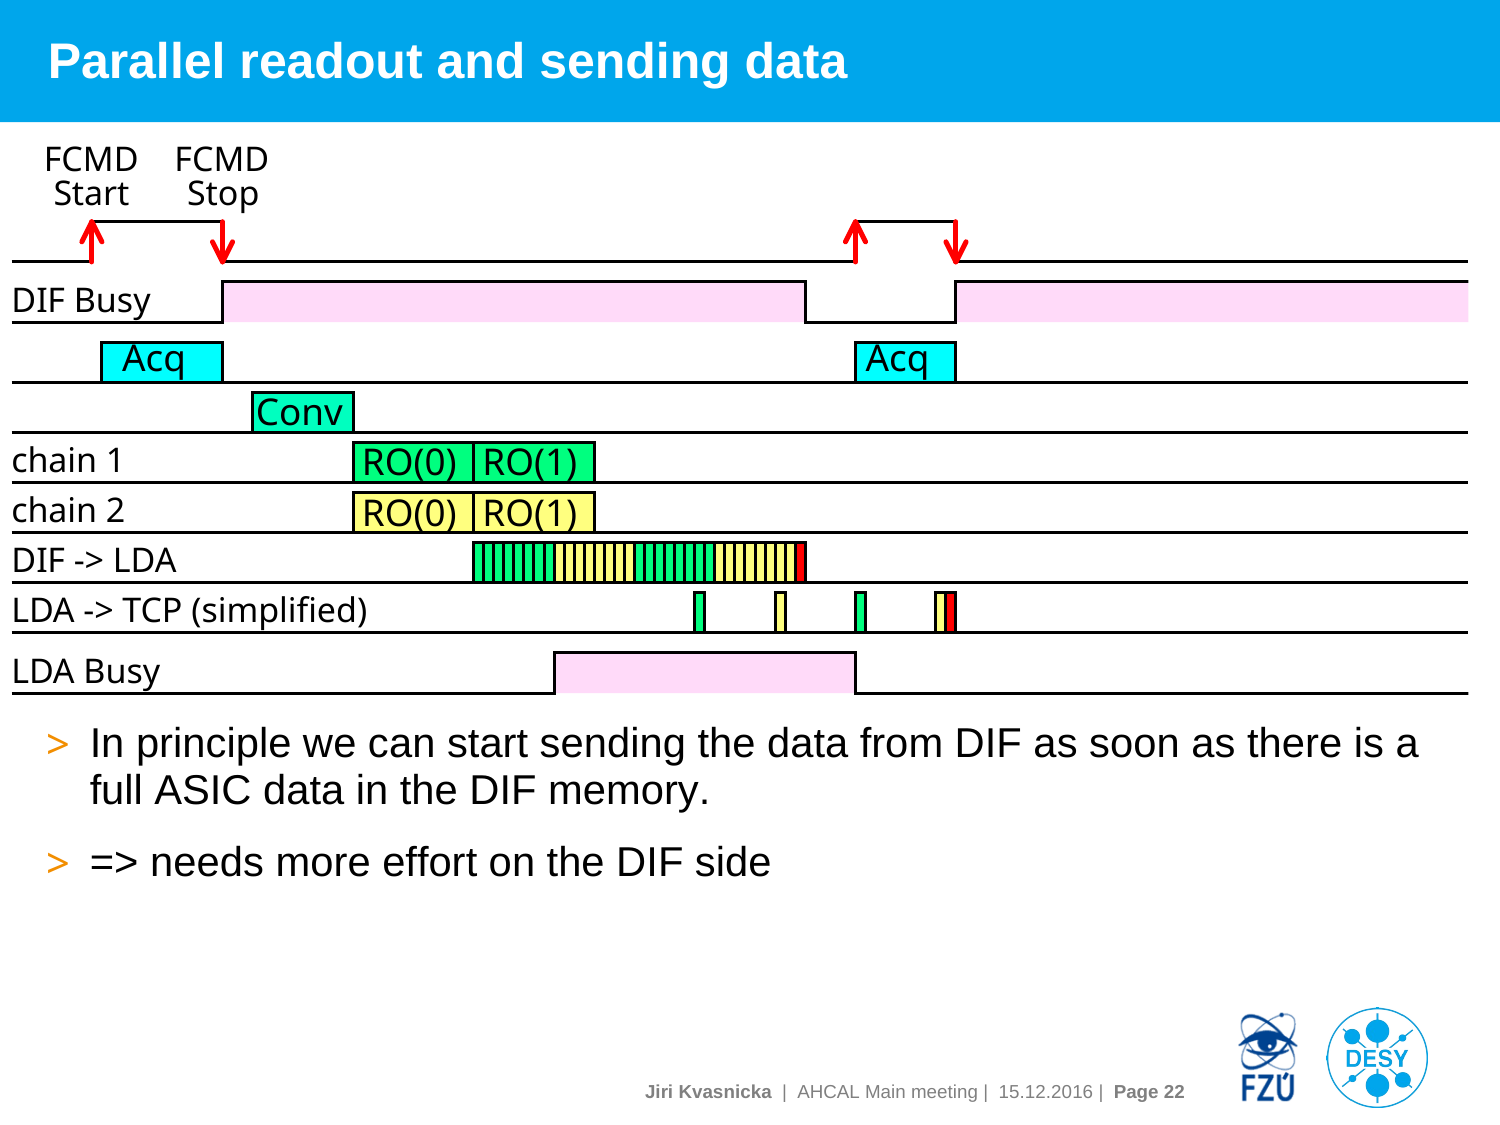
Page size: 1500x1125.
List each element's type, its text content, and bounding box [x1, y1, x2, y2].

picture [1215, 1004, 1321, 1110]
picture [0, 135, 1500, 715]
title Parallel readout and sending data [47, 16, 1446, 107]
picture [1326, 1007, 1428, 1108]
list In principle we can start sending the data from DIF as soon as there is a full ASIC data in the DIF memory. => needs more effort on the DIF side [46, 720, 1444, 888]
